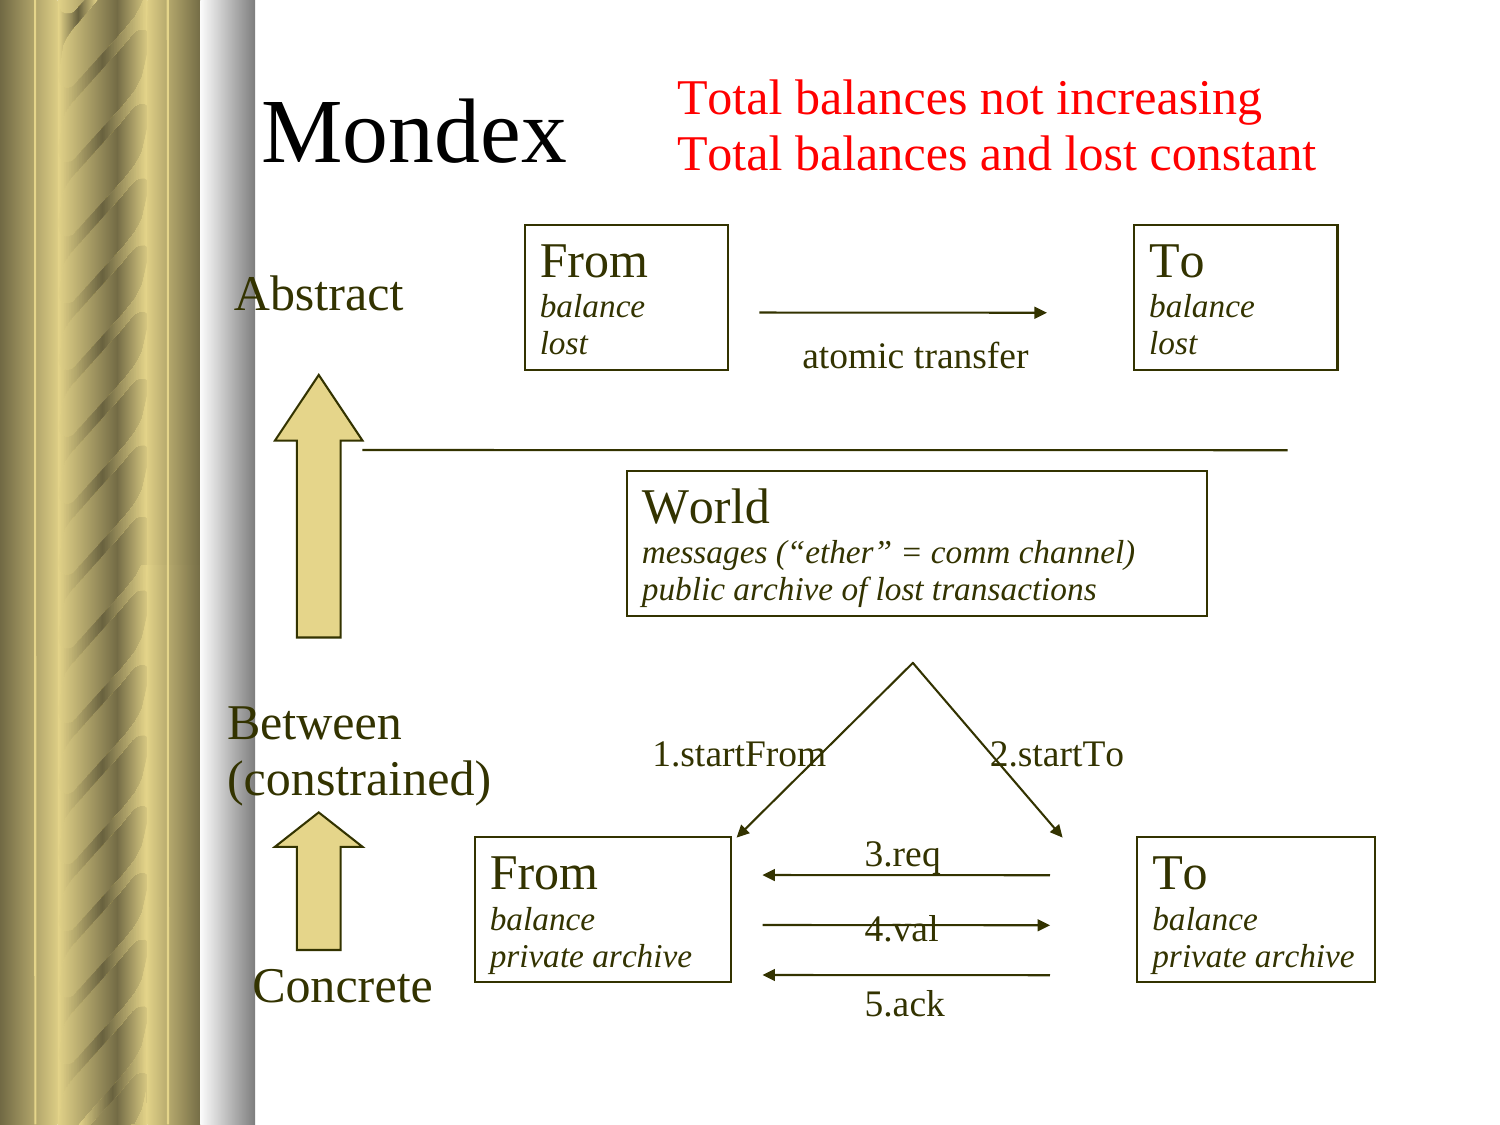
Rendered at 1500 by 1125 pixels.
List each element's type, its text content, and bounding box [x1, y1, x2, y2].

text_box Abstract [219, 258, 419, 330]
text_box Concrete [237, 949, 448, 1021]
text_box [274, 812, 363, 951]
title Mondex [246, 37, 1476, 225]
text_box To balance lost [1134, 224, 1338, 370]
text_box 2.startTo [975, 725, 1140, 783]
text_box Total balances not increasing Total balances and lost constant [662, 62, 1401, 189]
text_box Between (constrained) [212, 687, 507, 814]
text_box 3.req [849, 825, 956, 874]
text_box 1.startFrom [637, 725, 842, 783]
text_box 4.val [849, 900, 954, 957]
text_box 3.req [849, 877, 956, 882]
text_box From balance private archive [474, 837, 732, 983]
text_box World messages (“ether” = comm channel) public archive of lost transactions [627, 471, 1208, 616]
text_box 3.req [927, 850, 935, 864]
text_box To balance private archive [1137, 837, 1375, 983]
text_box [274, 374, 363, 638]
text_box 5.ack [849, 975, 961, 1032]
text_box From balance lost [525, 224, 729, 370]
text_box atomic transfer [787, 327, 1044, 385]
